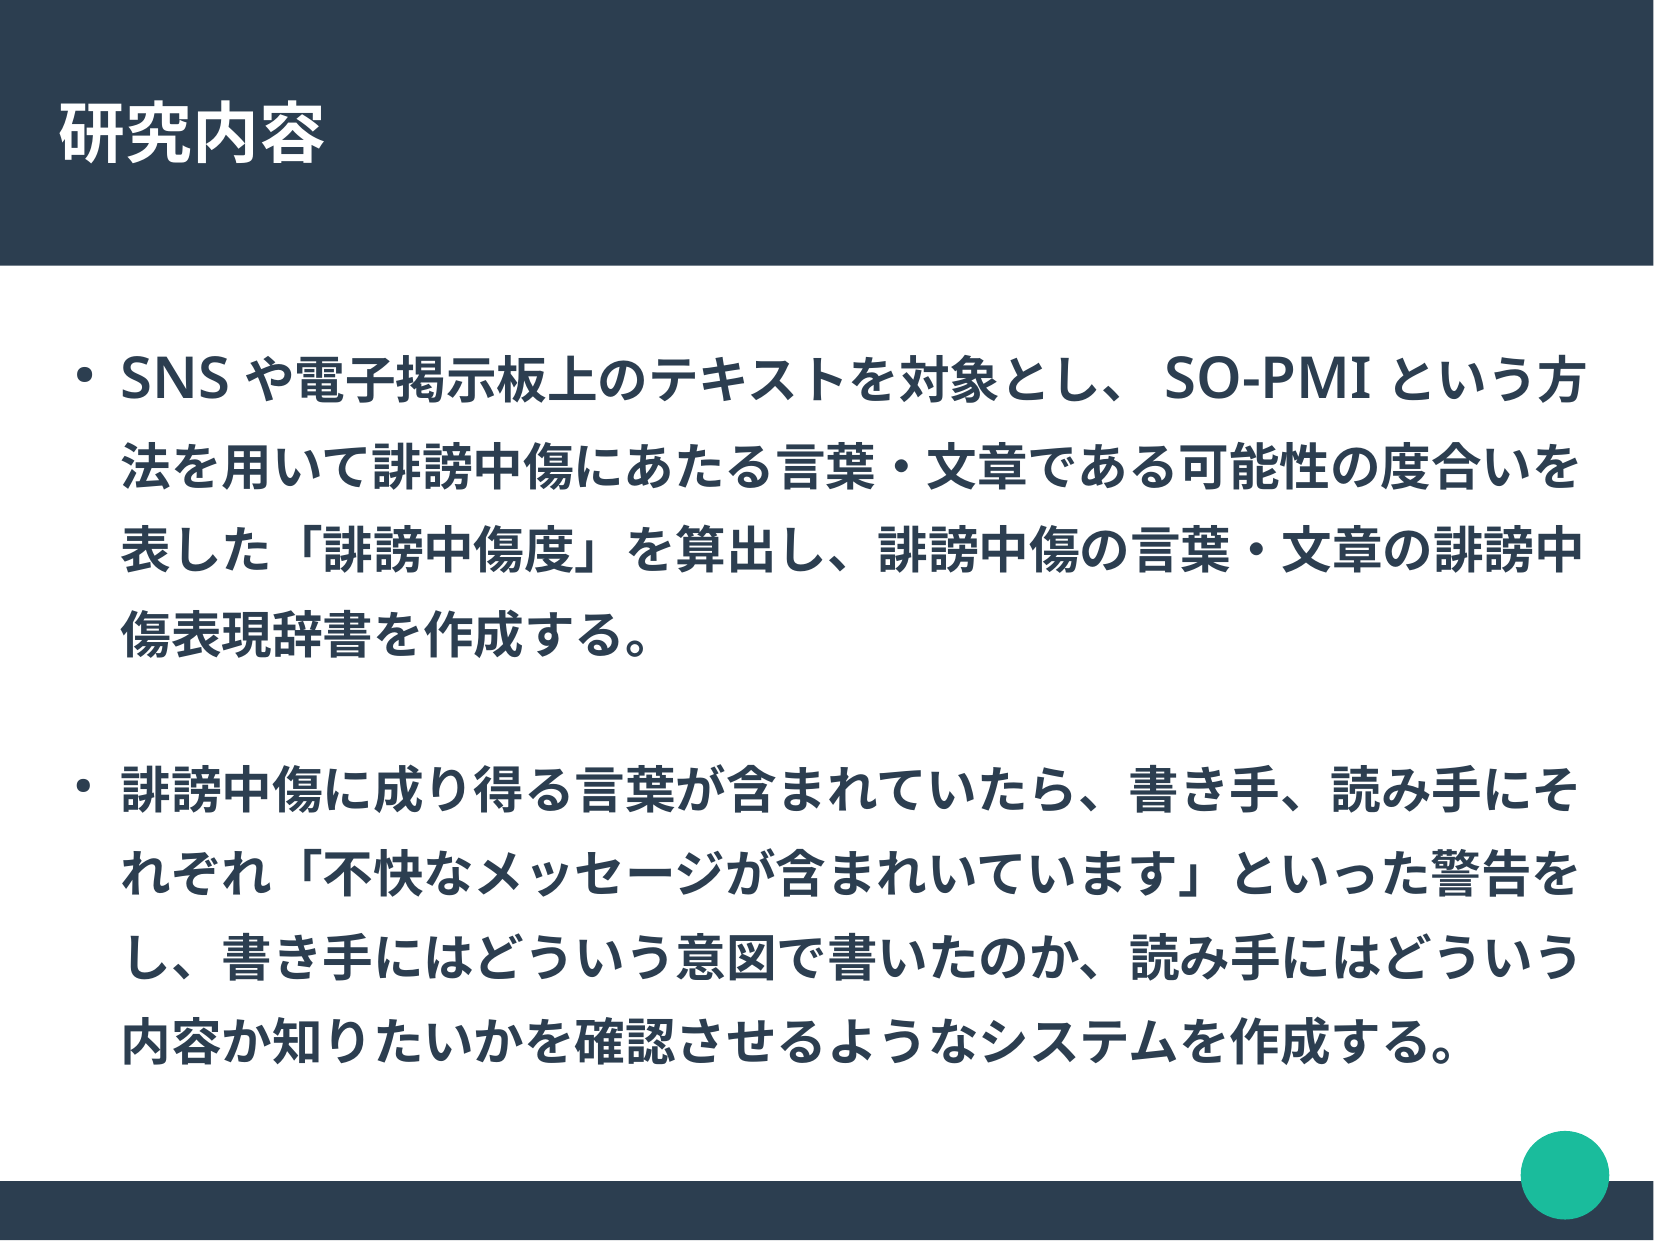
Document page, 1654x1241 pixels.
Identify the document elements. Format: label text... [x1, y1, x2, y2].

text_box [59, 324, 1595, 1152]
title 研究内容 [59, 49, 1595, 207]
